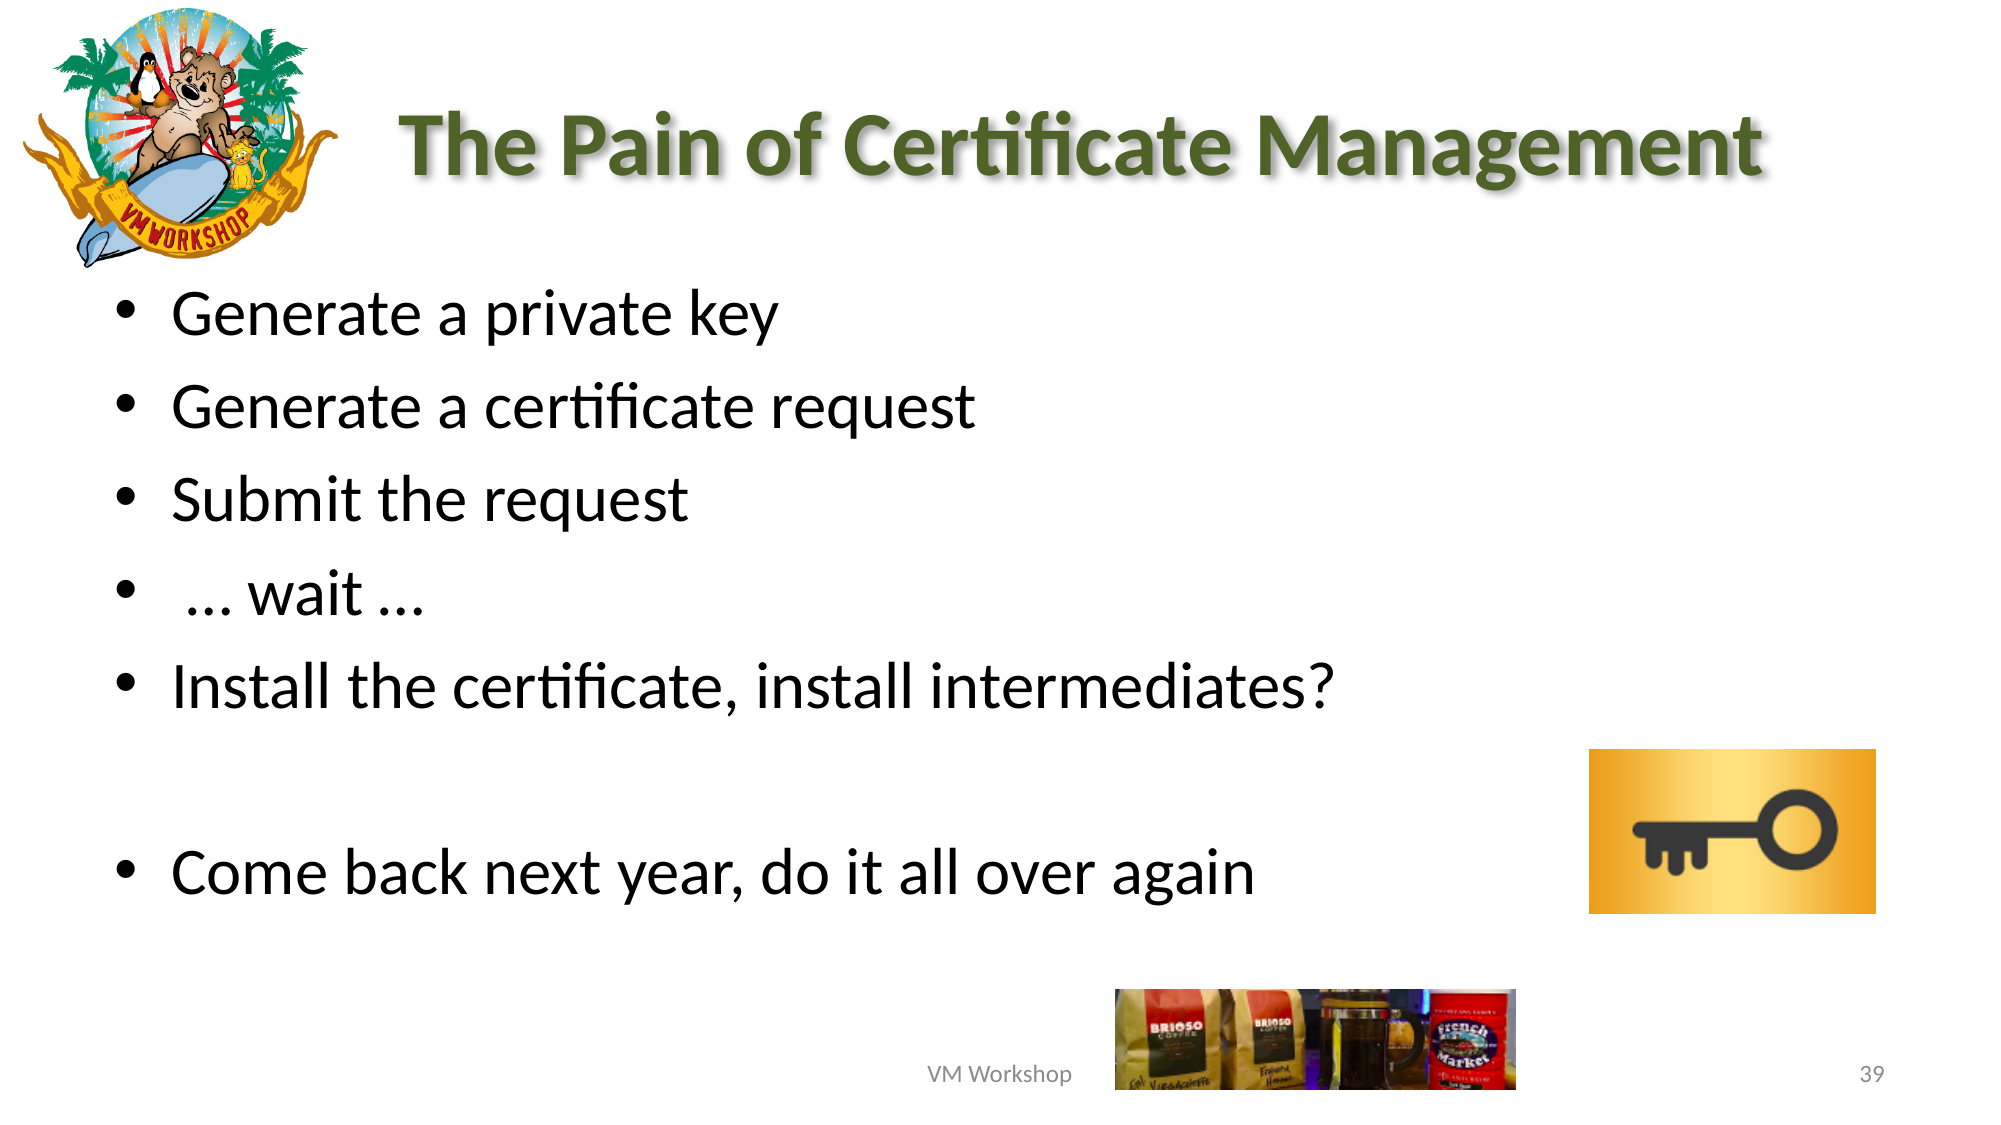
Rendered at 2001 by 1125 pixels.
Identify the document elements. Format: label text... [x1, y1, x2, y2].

picture [1115, 1004, 1516, 1090]
list Generate a private key Generate a certificate request Submit the request … wait … Install the certificate, install intermediates? Come back next year, do it all over again [99, 260, 1900, 1004]
picture [23, 8, 338, 269]
picture [1589, 749, 1876, 914]
title The Pain of Certificate Management [383, 45, 1913, 233]
